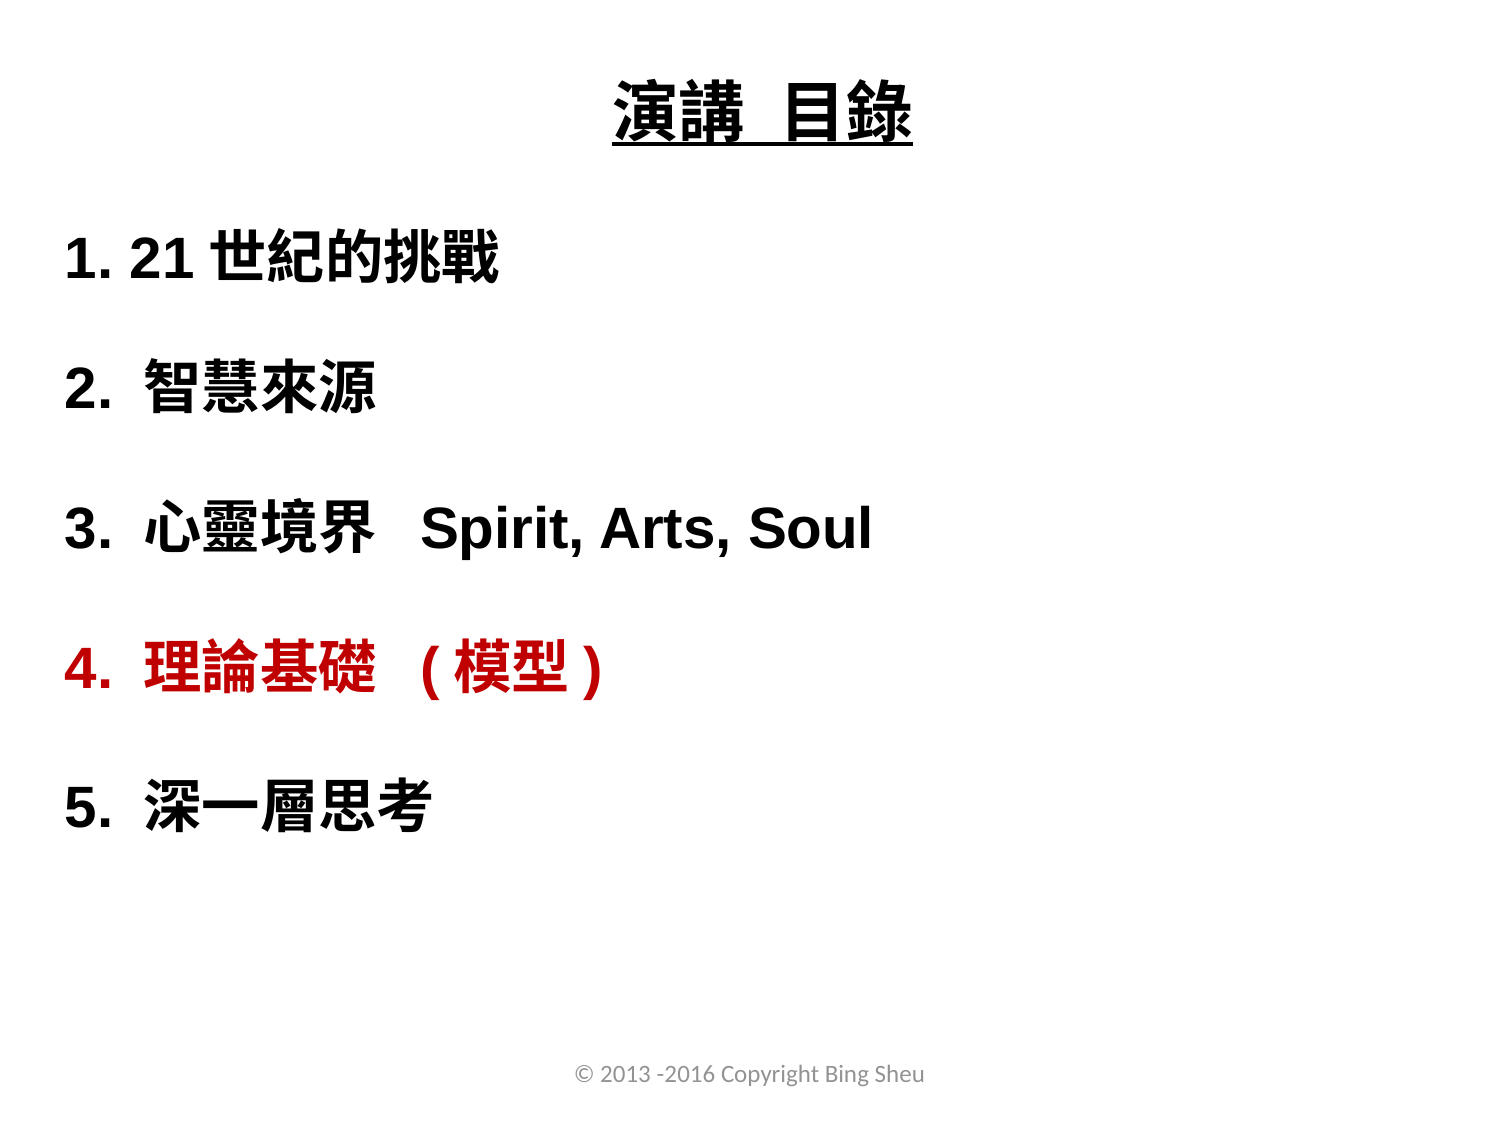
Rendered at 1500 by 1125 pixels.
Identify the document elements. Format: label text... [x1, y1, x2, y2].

footer © 2013 -2016 Copyright Bing Sheu [512, 1042, 988, 1103]
text_box 演講 目錄 1. 21世紀的挑戰 2. 智慧來源 3. 心靈境界 Spirit, Arts, Soul 4. 理論基礎 (模型) 5. 深一層思考 [49, 62, 1475, 848]
